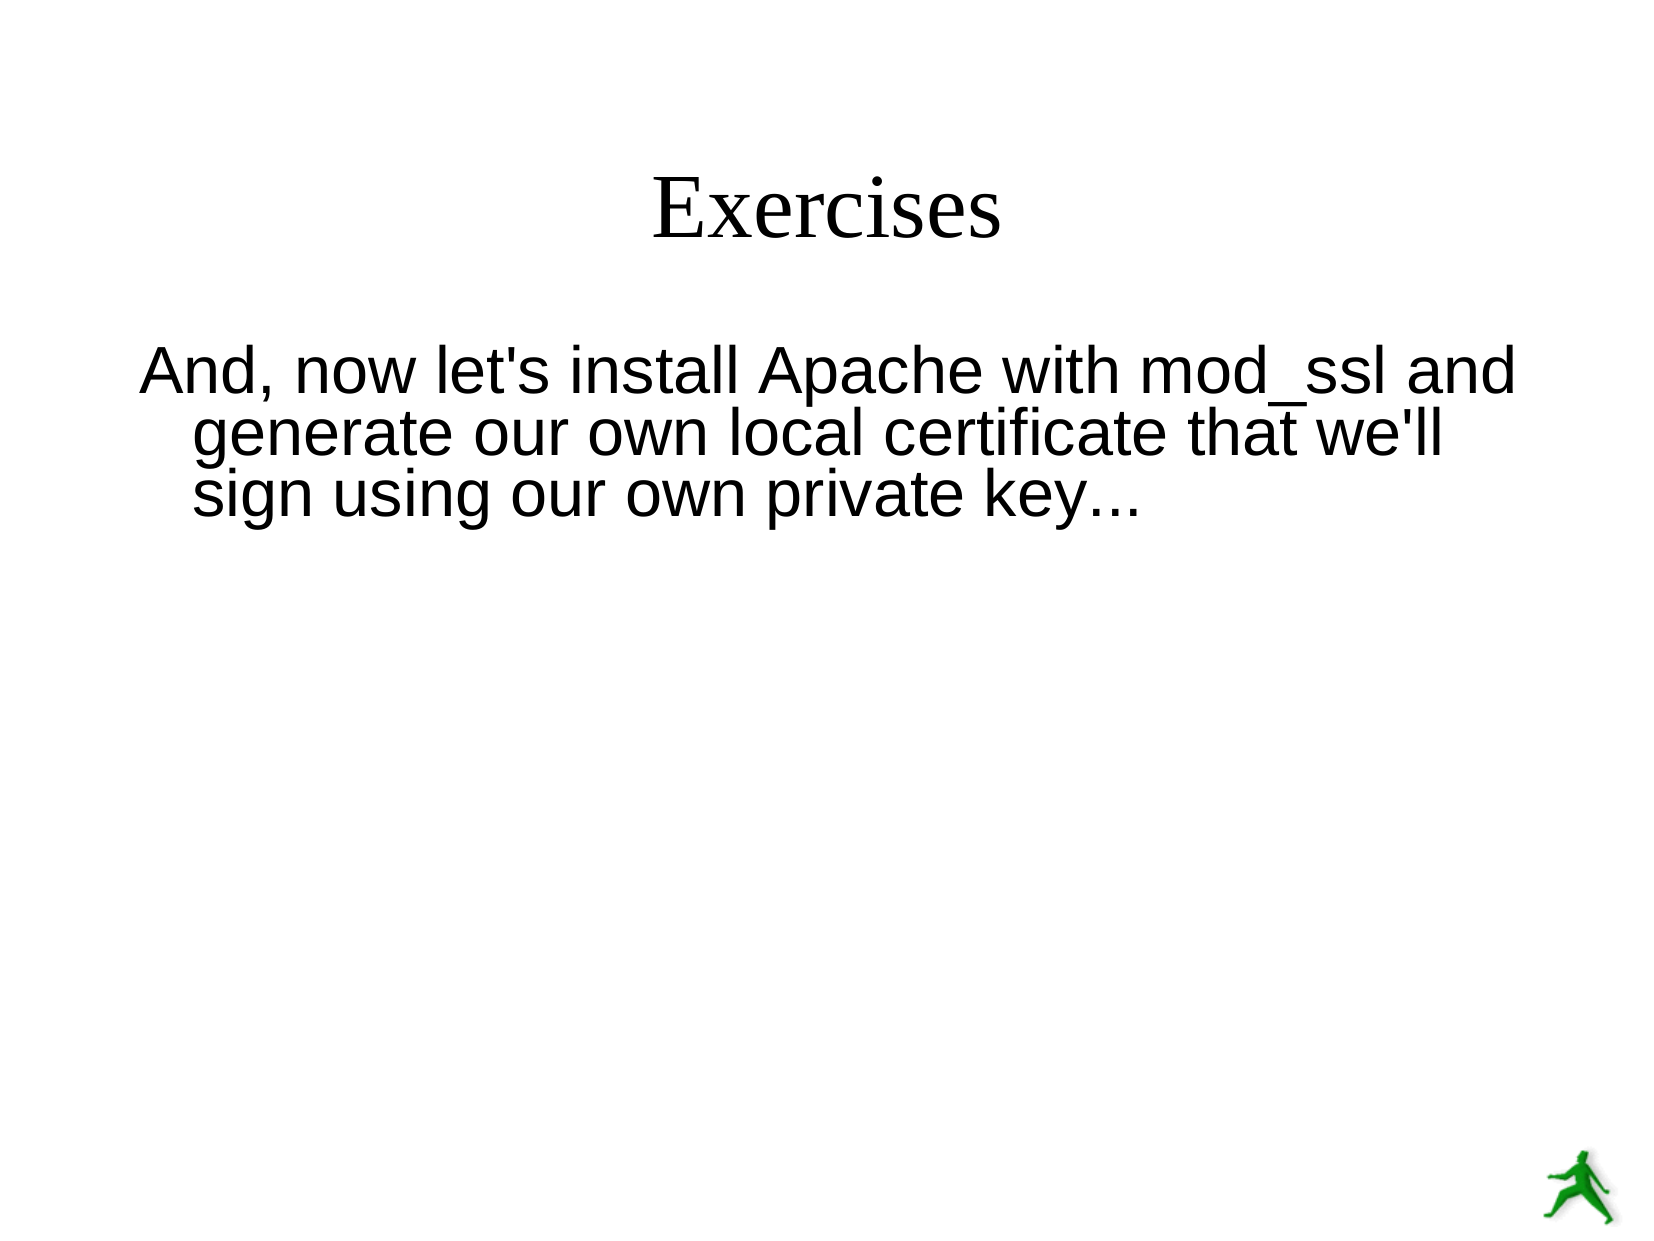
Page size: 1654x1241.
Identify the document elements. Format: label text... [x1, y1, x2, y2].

picture [1541, 1135, 1634, 1227]
list And, now let's install Apache with mod_ssl and generate our own local certificate that we'll sign using our own private key... [121, 344, 1534, 1184]
title Exercises [121, 102, 1534, 311]
